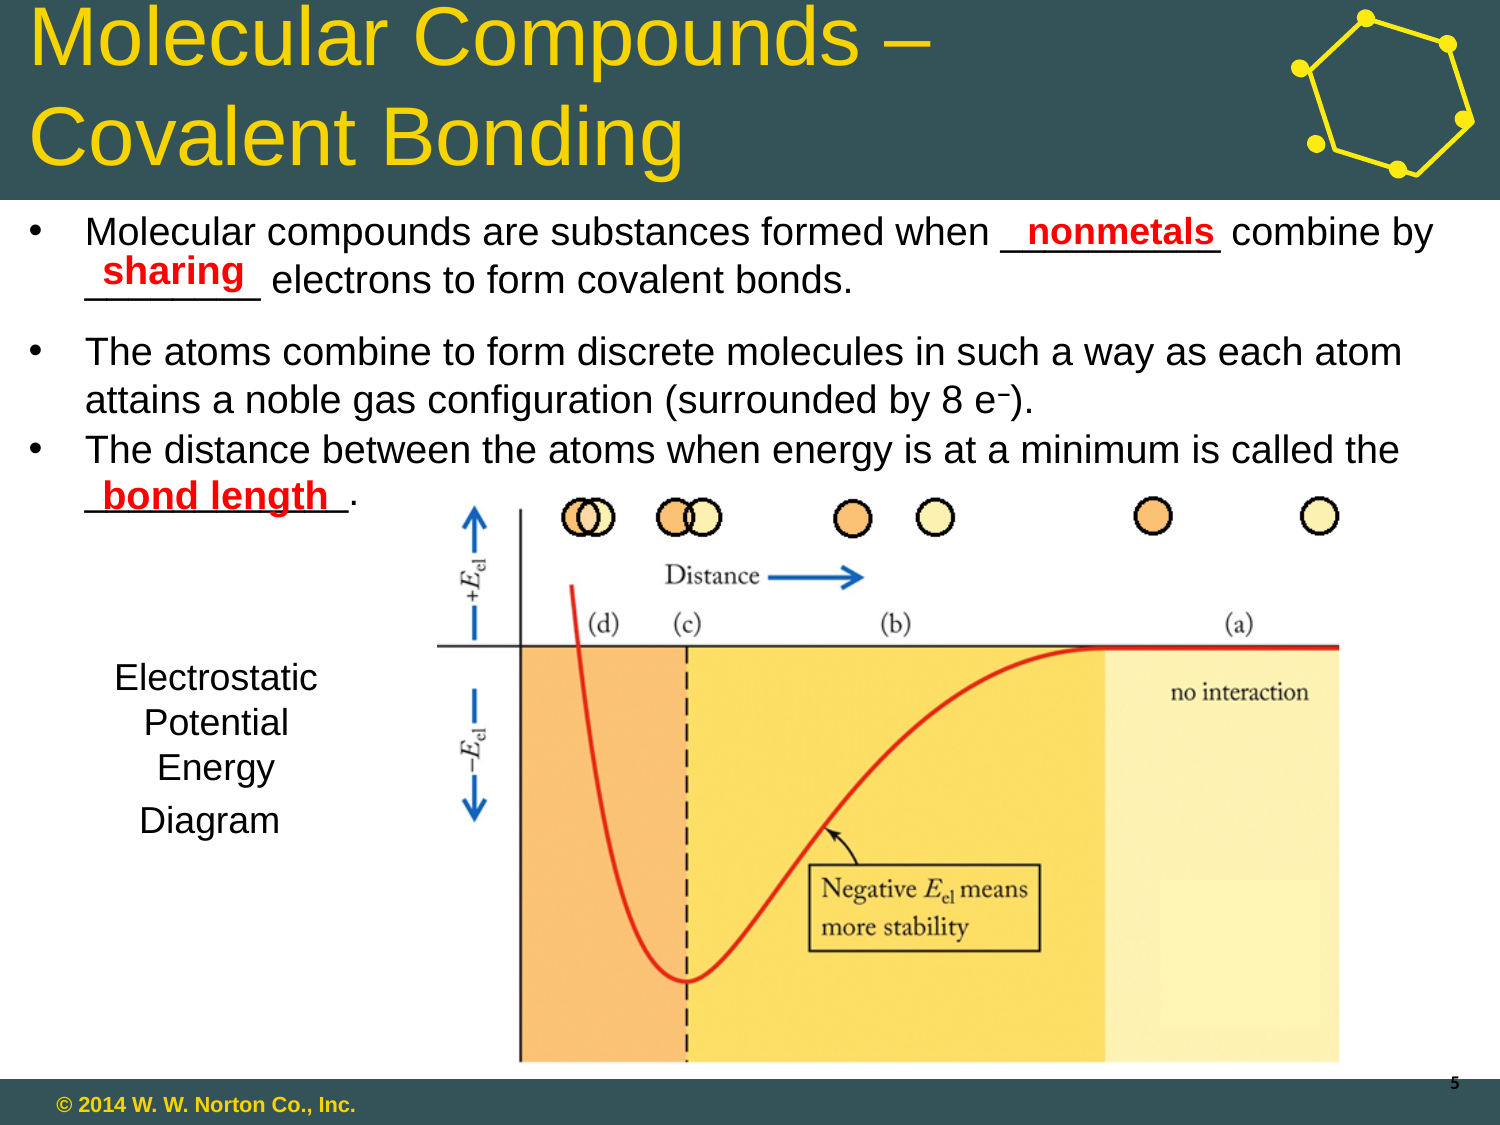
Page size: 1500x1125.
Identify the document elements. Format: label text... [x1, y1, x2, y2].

text_box Electrostatic Potential Energy Diagram [69, 637, 363, 937]
slide_number <number> [1426, 1062, 1475, 1109]
title Molecular Compounds – Covalent Bonding [13, 0, 1364, 88]
text_box nonmetals [1012, 199, 1250, 260]
picture [437, 487, 1357, 1077]
text_box bond length [87, 462, 375, 525]
text_box sharing [87, 237, 288, 300]
text_box Molecular compounds are substances formed when __________ combine by ________ electrons to form covalent bonds. The atoms combine to form discrete molecules in such a way as each atom attains a noble gas configuration (surrounded by 8 e–). The distance between the atoms when energy is at a minimum is called the ____________. [13, 198, 1475, 522]
